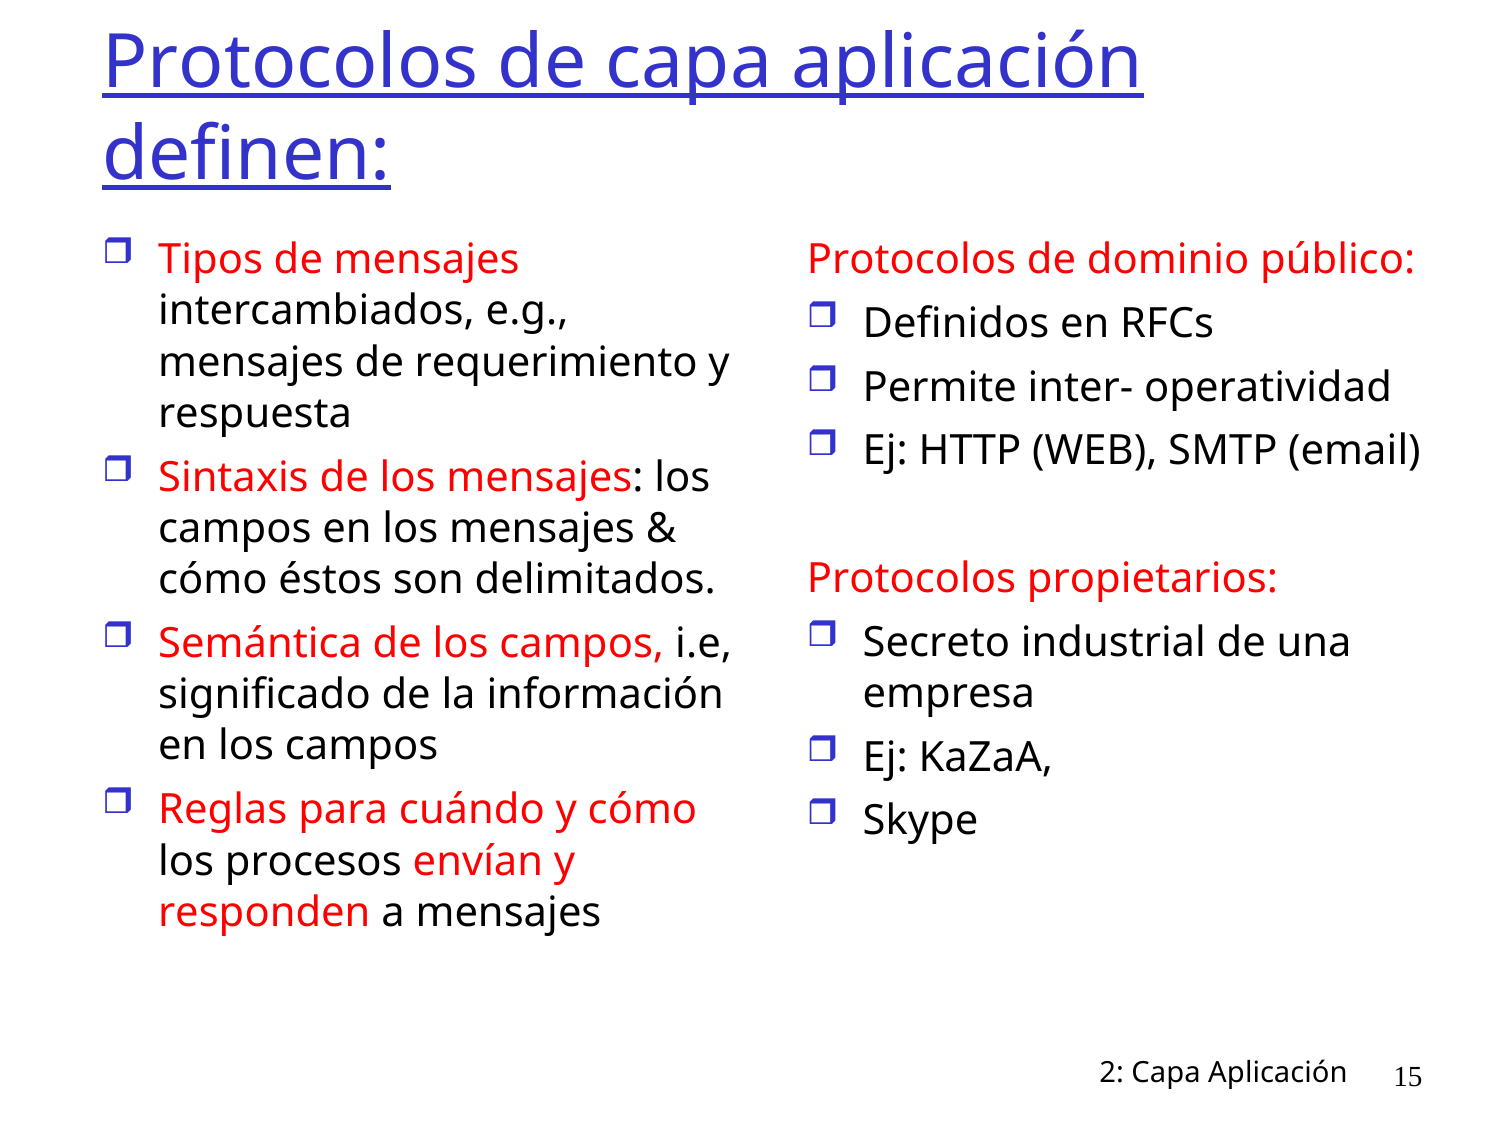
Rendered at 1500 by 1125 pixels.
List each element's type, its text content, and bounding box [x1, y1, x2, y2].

list Tipos de mensajes intercambiados, e.g., mensajes de requerimiento y respuesta Sintaxis de los mensajes: los campos en los mensajes & cómo éstos son delimitados. Semántica de los campos, i.e, significado de la información en los campos Reglas para cuándo y cómo los procesos envían y responden a mensajes [87, 224, 759, 1066]
list Protocolos de dominio público: Definidos en RFCs Permite inter- operatividad Ej: HTTP (WEB), SMTP (email) Protocolos propietarios: Secreto industrial de una empresa Ej: KaZaA, Skype [792, 224, 1464, 1066]
title Protocolos de capa aplicación definen: [87, 14, 1463, 197]
